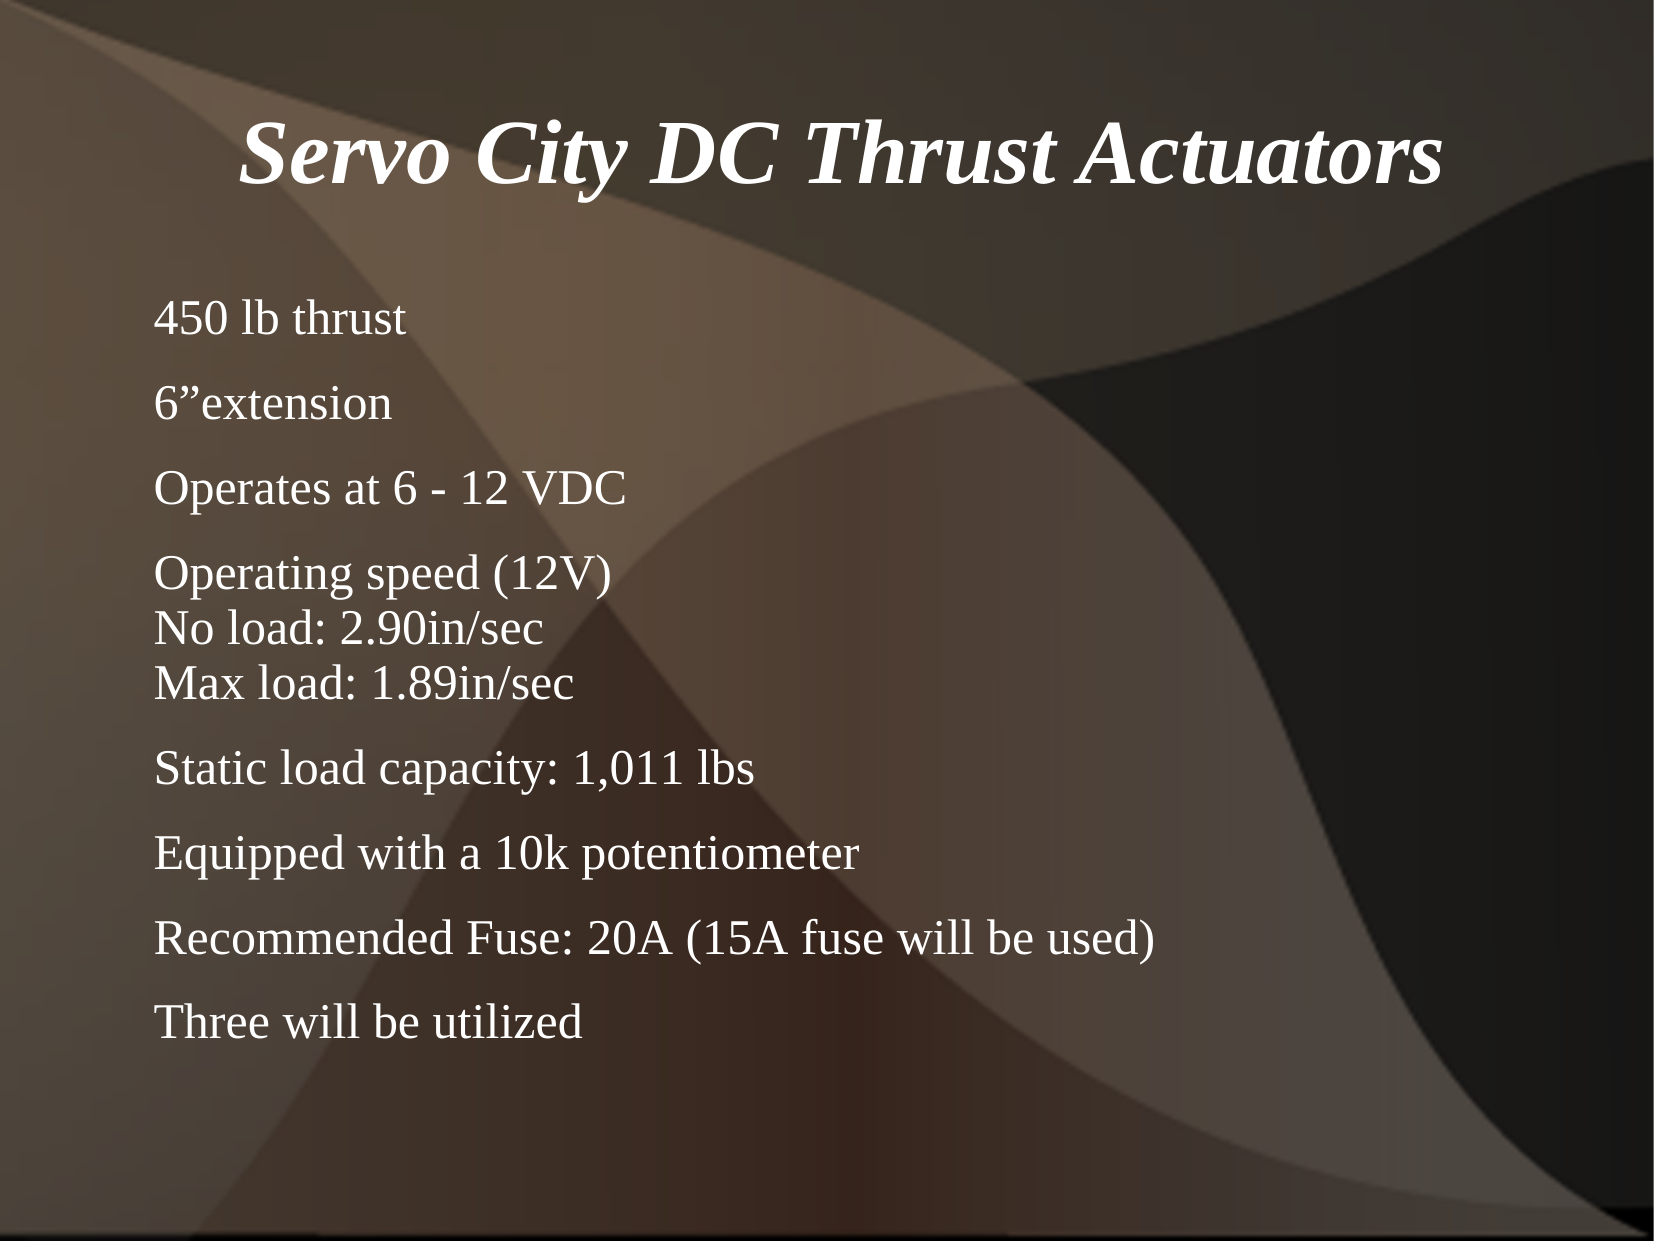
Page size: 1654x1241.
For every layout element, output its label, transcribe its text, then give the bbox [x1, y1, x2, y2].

list 450 lb thrust 6”extension Operates at 6 - 12 VDC Operating speed (12V) No load: 2.90in/sec Max load: 1.89in/sec Static load capacity: 1,011 lbs Equipped with a 10k potentiometer Recommended Fuse: 20A (15A fuse will be used) Three will be utilized [82, 290, 1571, 1109]
title Servo City DC Thrust Actuators [82, 49, 1571, 257]
picture [0, 0, 1654, 1241]
